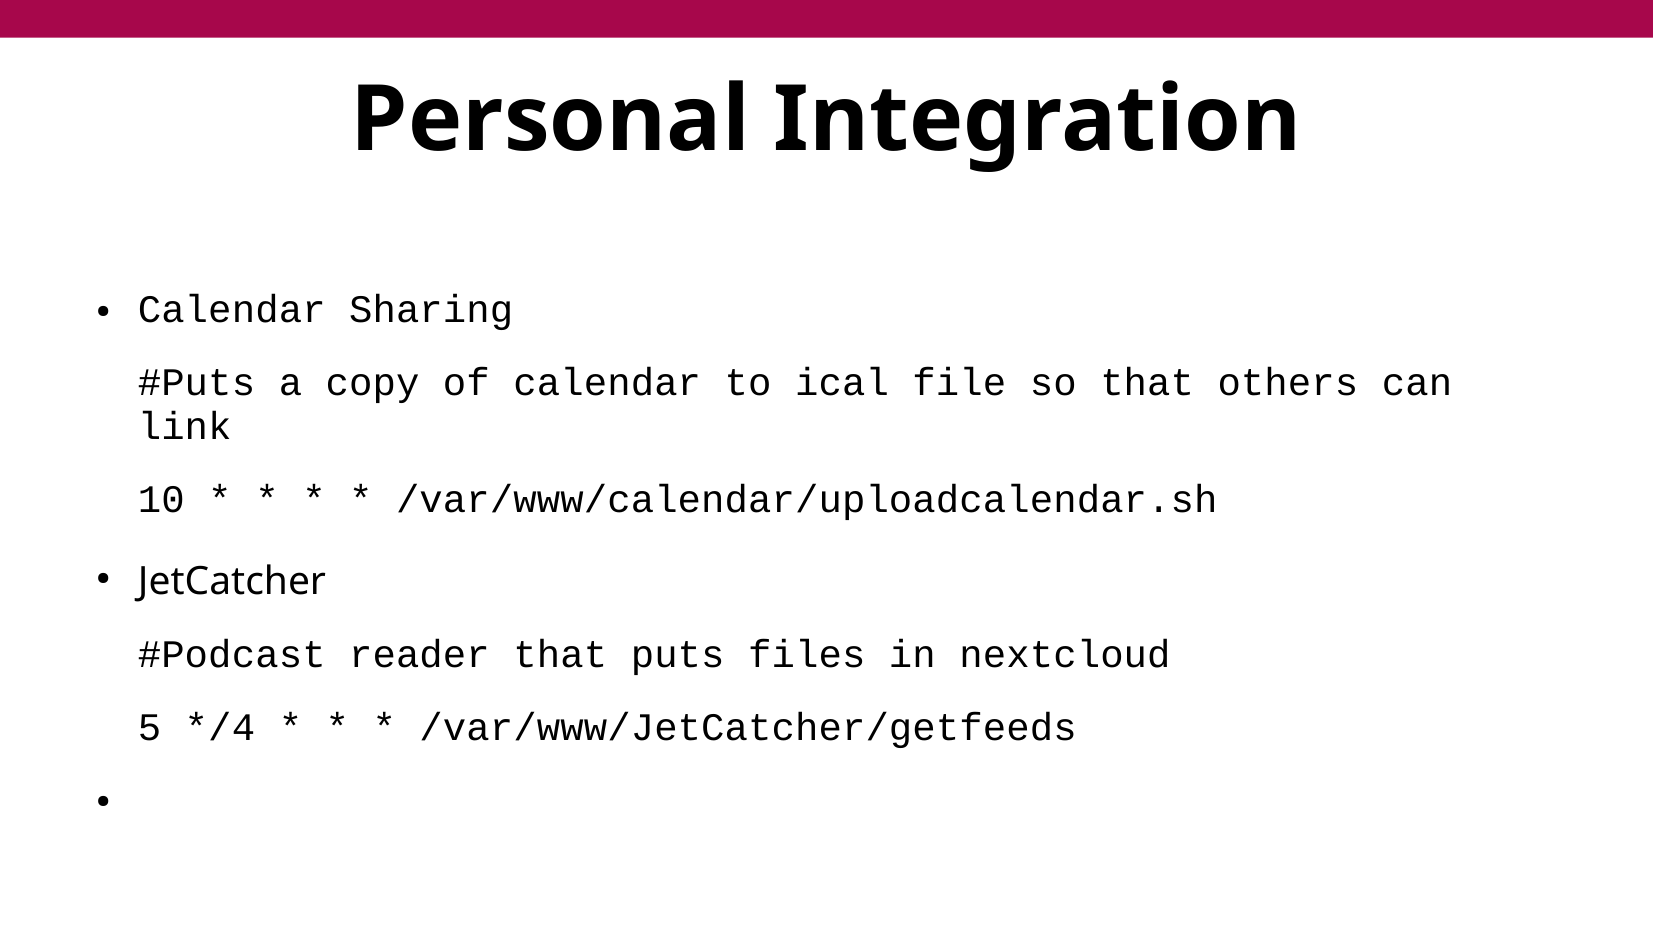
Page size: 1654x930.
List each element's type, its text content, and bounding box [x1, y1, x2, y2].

list Calendar Sharing #Puts a copy of calendar to ical file so that others can link 10 * * * * /var/www/calendar/uploadcalendar.sh JetCatcher #Podcast reader that puts files in nextcloud 5 */4 * * * /var/www/JetCatcher/getfeeds [82, 217, 1571, 757]
title Personal Integration [82, 36, 1571, 193]
